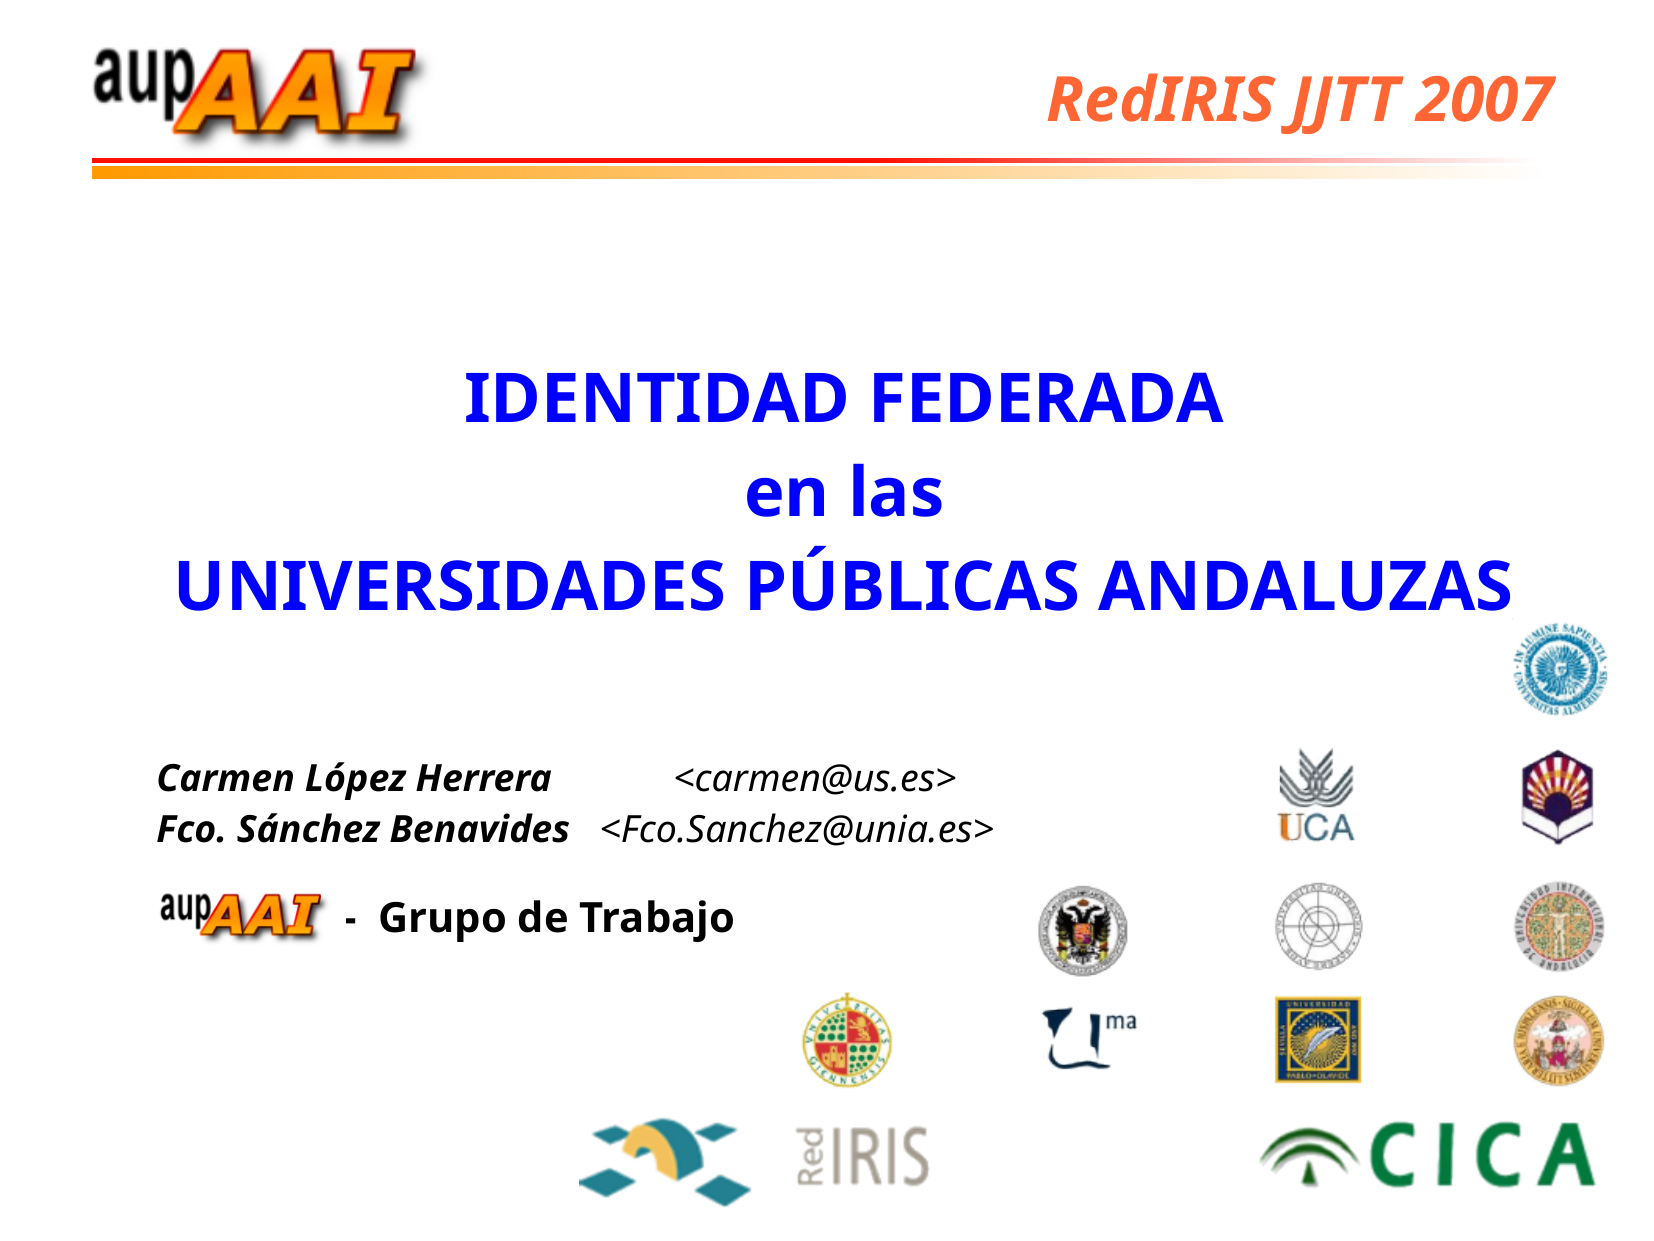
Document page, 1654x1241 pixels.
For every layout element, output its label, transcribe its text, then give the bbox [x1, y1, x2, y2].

subtitle IDENTIDAD FEDERADA en las UNIVERSIDADES PÚBLICAS ANDALUZAS [82, 342, 1571, 638]
picture [138, 879, 346, 952]
picture [579, 618, 1614, 1209]
title RedIRIS JJTT 2007 [590, 53, 1571, 142]
text_box Carmen López Herrera <carmen@us.es> Fco. Sánchez Benavides <Fco.Sanchez@unia.es> [141, 744, 1123, 843]
text_box - Grupo de Trabajo [346, 879, 1123, 942]
picture [49, 19, 1545, 179]
